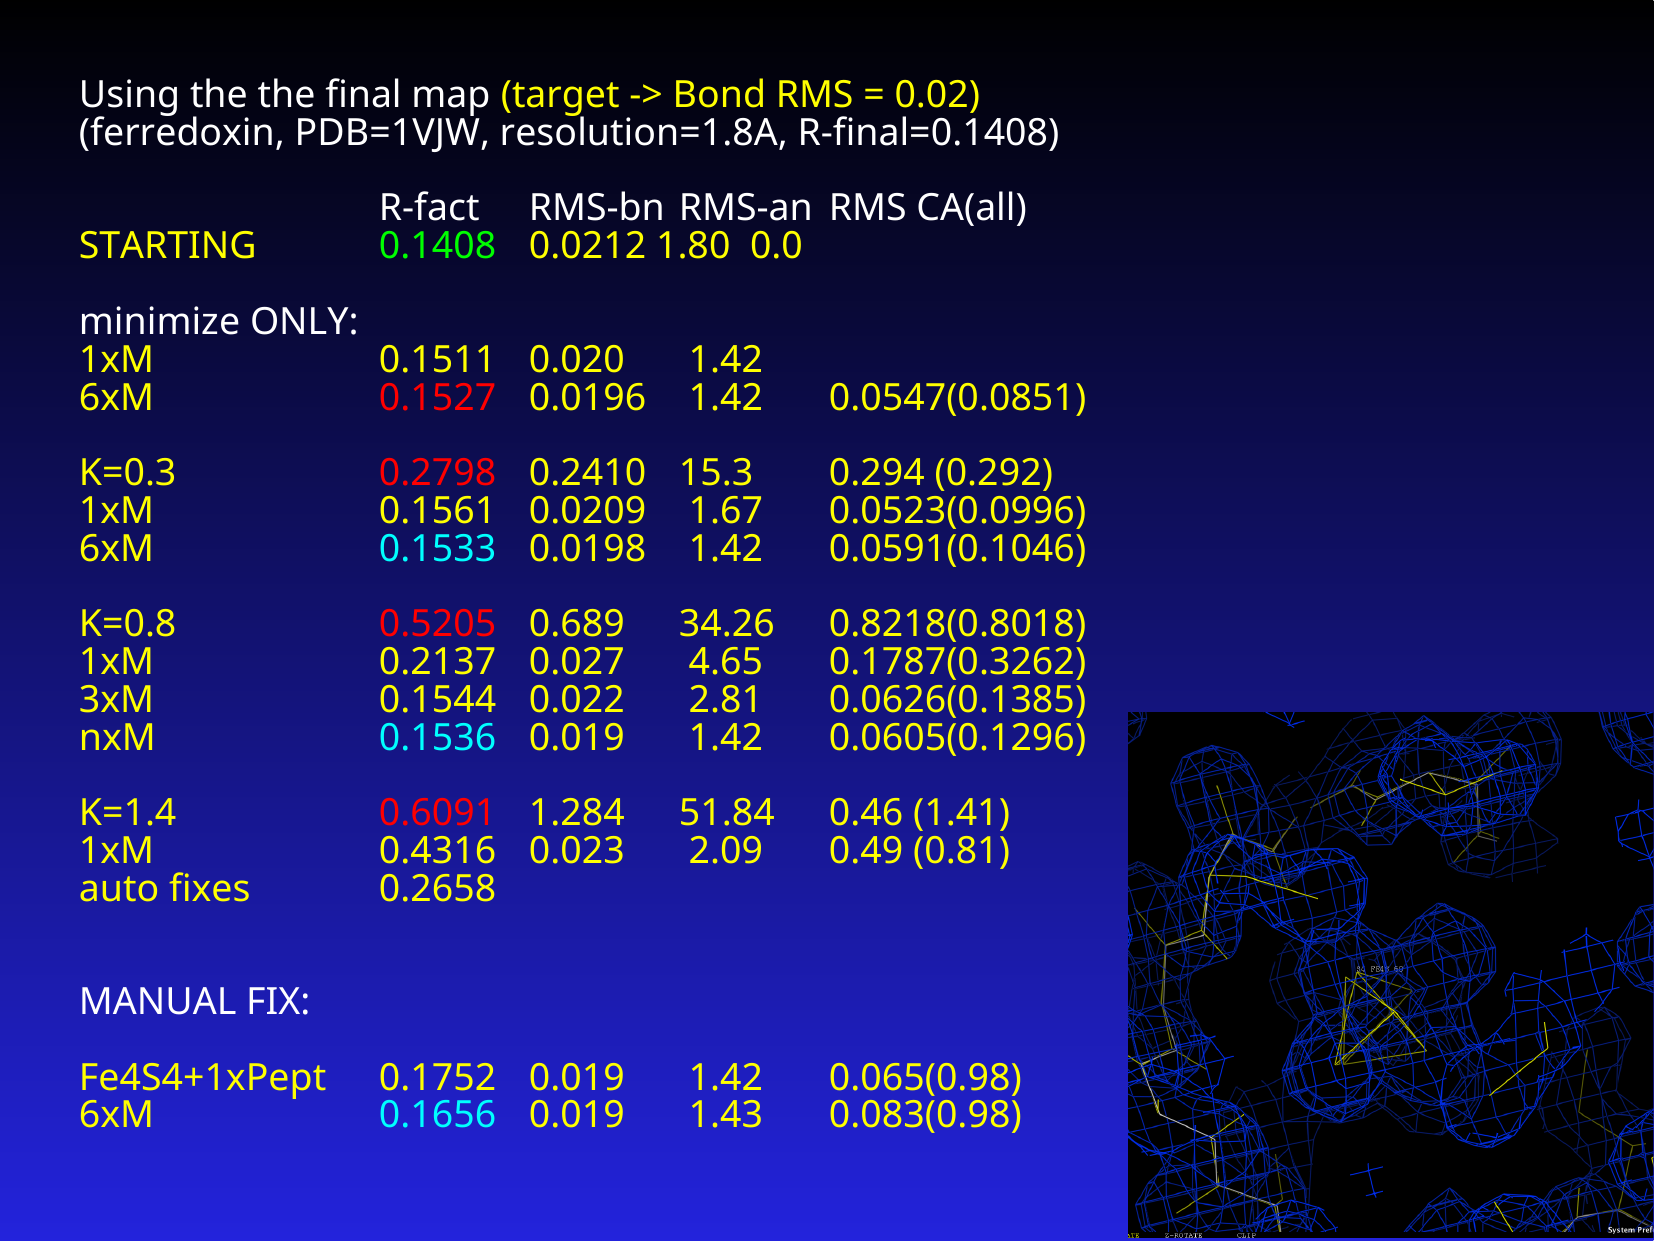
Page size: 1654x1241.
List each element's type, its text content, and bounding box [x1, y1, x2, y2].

text_box Using the the final map (target -> Bond RMS = 0.02)‏ (ferredoxin, PDB=1VJW, resolution=1.8A, R-final=0.1408)‏ R-fact RMS-bn RMS-an RMS CA(all) STARTING 0.1408 0.0212 1.80 0.0 minimize ONLY: 1xM 0.1511 0.020 1.42 6xM 0.1527 0.0196 1.42 0.0547(0.0851)‏ K=0.3 0.2798 0.2410 15.3 0.294 (0.292) 1xM 0.1561 0.0209 1.67 0.0523(0.0996)‏ 6xM 0.1533 0.0198 1.42 0.0591(0.1046)‏ K=0.8 0.5205 0.689 34.26 0.8218(0.8018)‏ 1xM 0.2137 0.027 4.65 0.1787(0.3262)‏ 3xM 0.1544 0.022 2.81 0.0626(0.1385)‏ nxM 0.1536 0.019 1.42 0.0605(0.1296) K=1.4 0.6091 1.284 51.84 0.46 (1.41)‏ 1xM 0.4316 0.023 2.09 0.49 (0.81)‏ auto fixes 0.2658 MANUAL FIX: Fe4S4+1xPept 0.1752 0.019 1.42 0.065(0.98) 6xM 0.1656 0.019 1.43 0.083(0.98) [64, 24, 1576, 1212]
picture [1128, 712, 1654, 1238]
